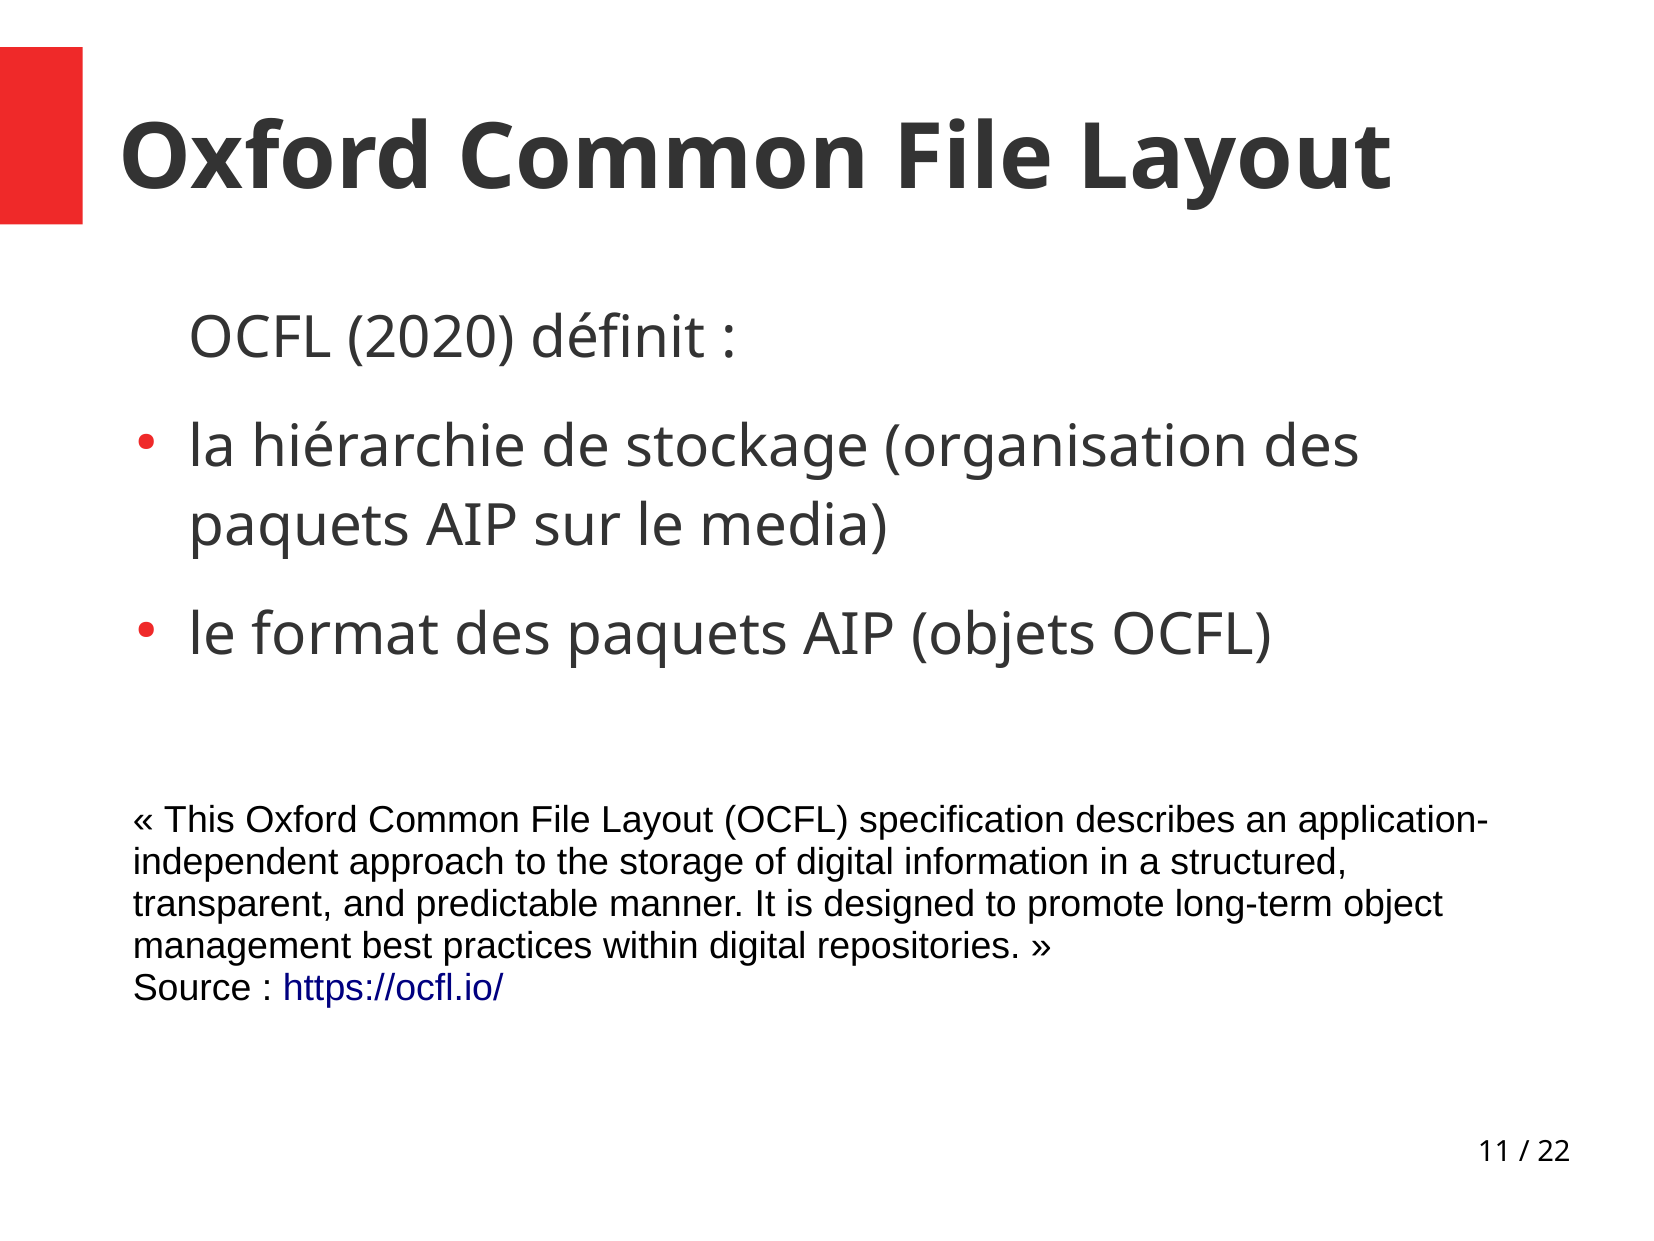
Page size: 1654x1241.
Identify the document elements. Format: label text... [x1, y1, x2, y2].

list OCFL (2020) définit : la hiérarchie de stockage (organisation des paquets AIP sur le media) le format des paquets AIP (objets OCFL) [118, 295, 1536, 674]
text_box « This Oxford Common File Layout (OCFL) specification describes an application-independent approach to the storage of digital information in a structured, transparent, and predictable manner. It is designed to promote long-term object management best practices within digital repositories. » Source : https://ocfl.io/ [118, 791, 1571, 1017]
title Oxford Common File Layout [118, 49, 1571, 257]
